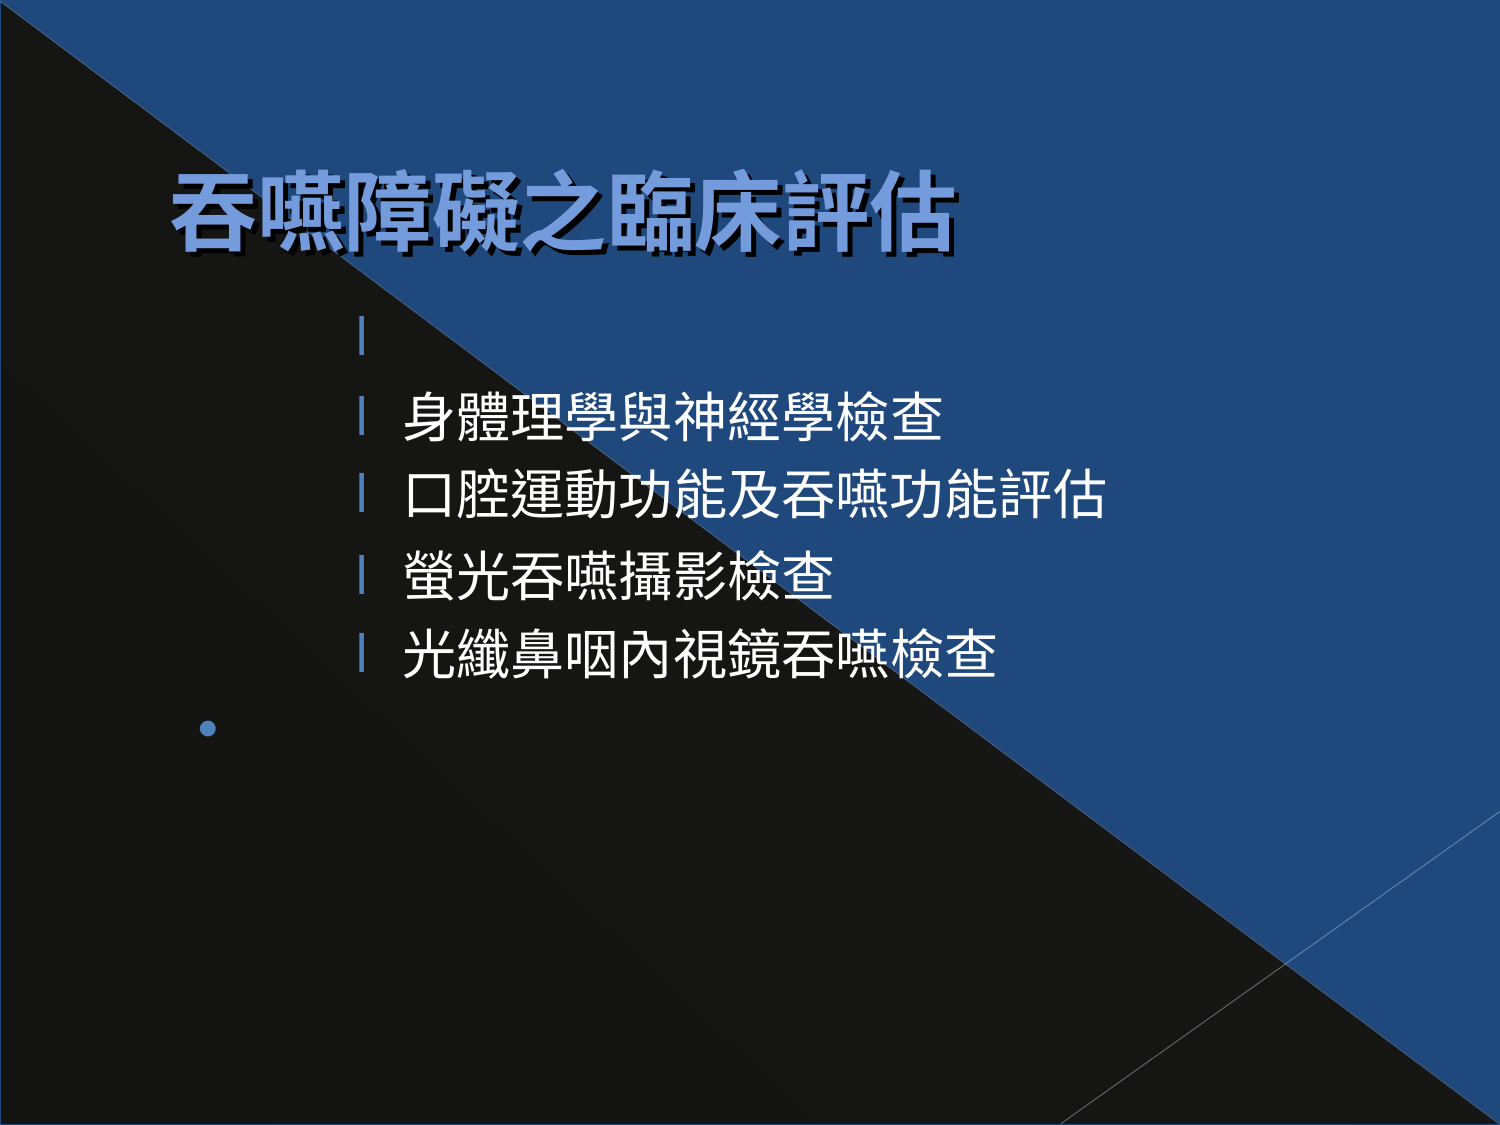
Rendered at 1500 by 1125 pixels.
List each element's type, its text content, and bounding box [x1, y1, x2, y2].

list 身體理學與神經學檢查 口腔運動功能及吞嚥功能評估 螢光吞嚥攝影檢查 光纖鼻咽內視鏡吞嚥檢查 [164, 292, 1168, 1043]
title 吞嚥障礙之臨床評估 [75, 115, 1465, 304]
